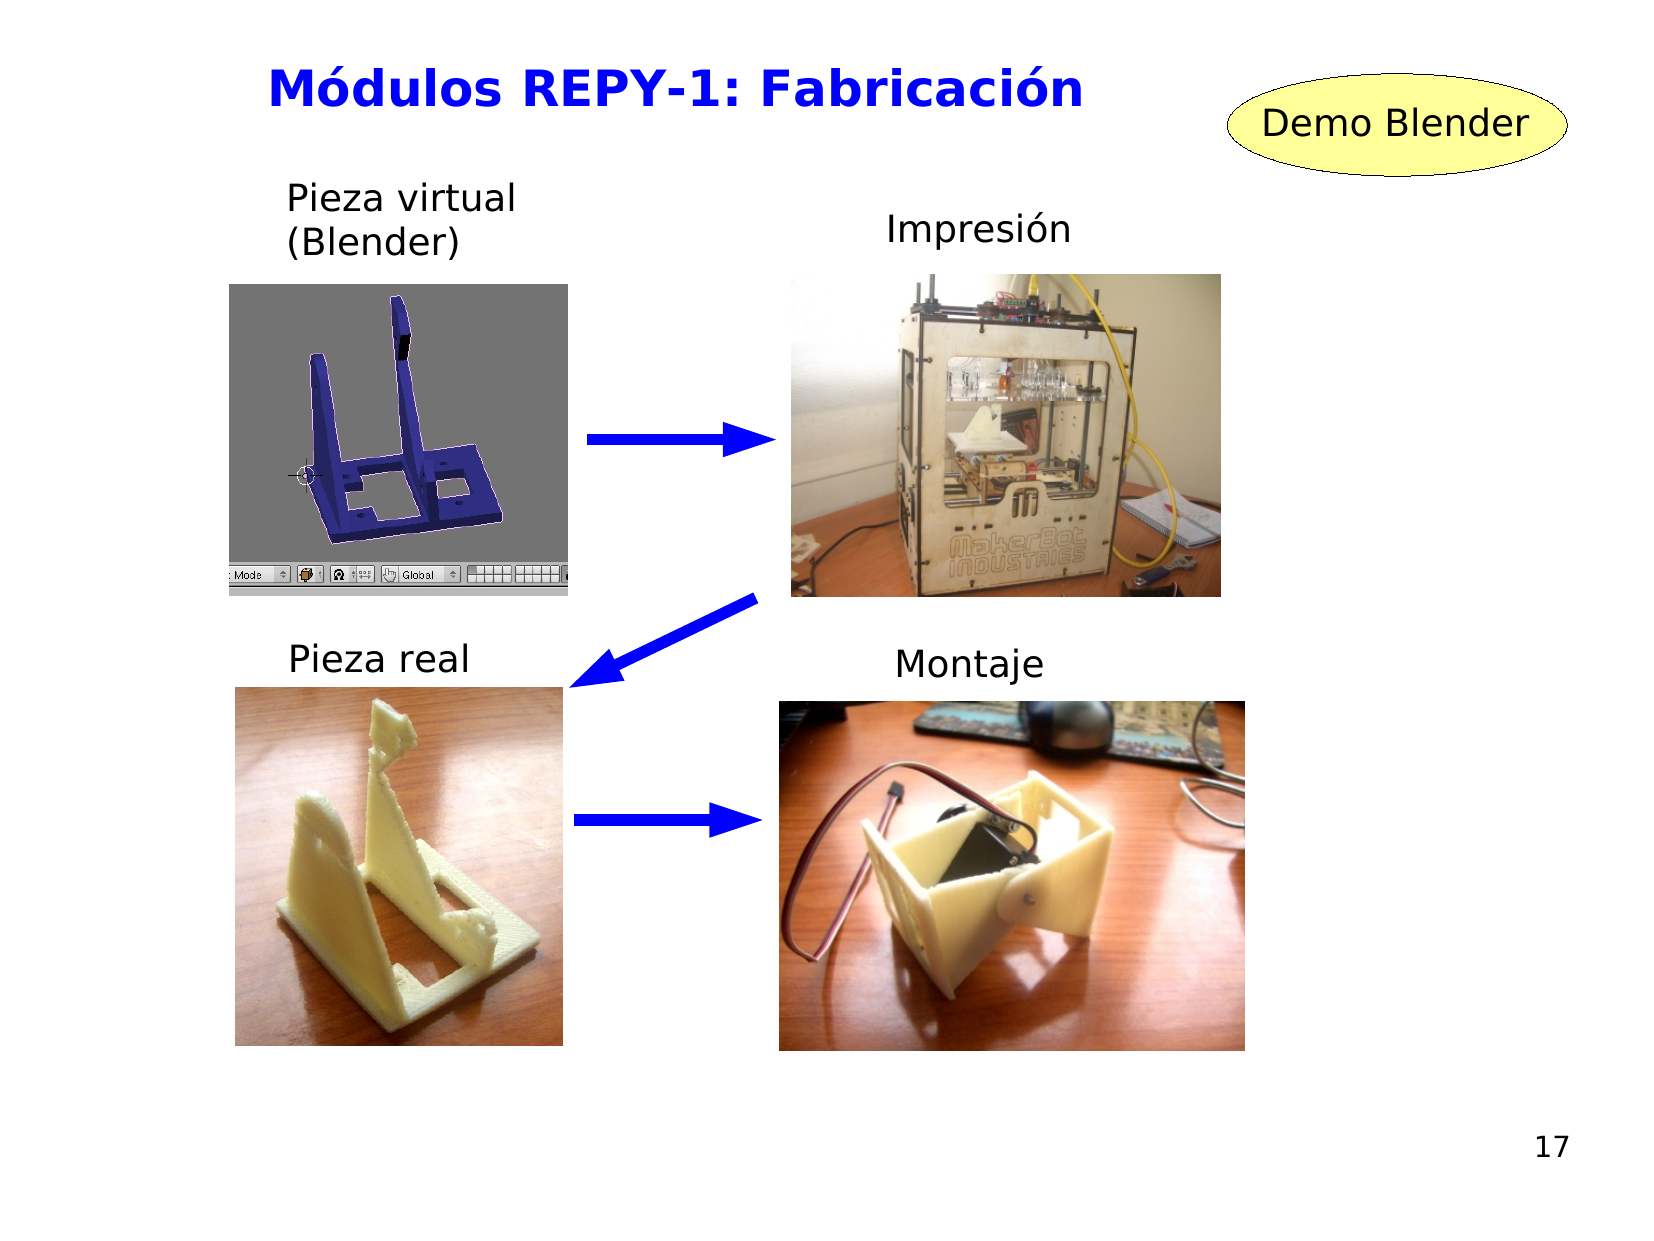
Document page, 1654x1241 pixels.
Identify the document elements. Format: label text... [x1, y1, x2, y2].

picture [229, 284, 568, 596]
picture [235, 687, 563, 1046]
picture [779, 701, 1245, 1051]
text_box Impresión [871, 200, 1366, 259]
text_box Pieza real [273, 629, 510, 689]
text_box [1261, 73, 1533, 94]
text_box [1264, 157, 1530, 177]
text_box Demo Blender [1246, 94, 1570, 157]
text_box Pieza virtual (Blender) [271, 169, 544, 272]
text_box [1227, 101, 1246, 149]
text_box Módulos REPY-1: Fabricación [252, 52, 1101, 126]
picture [791, 274, 1221, 598]
text_box Montaje [879, 635, 1116, 694]
